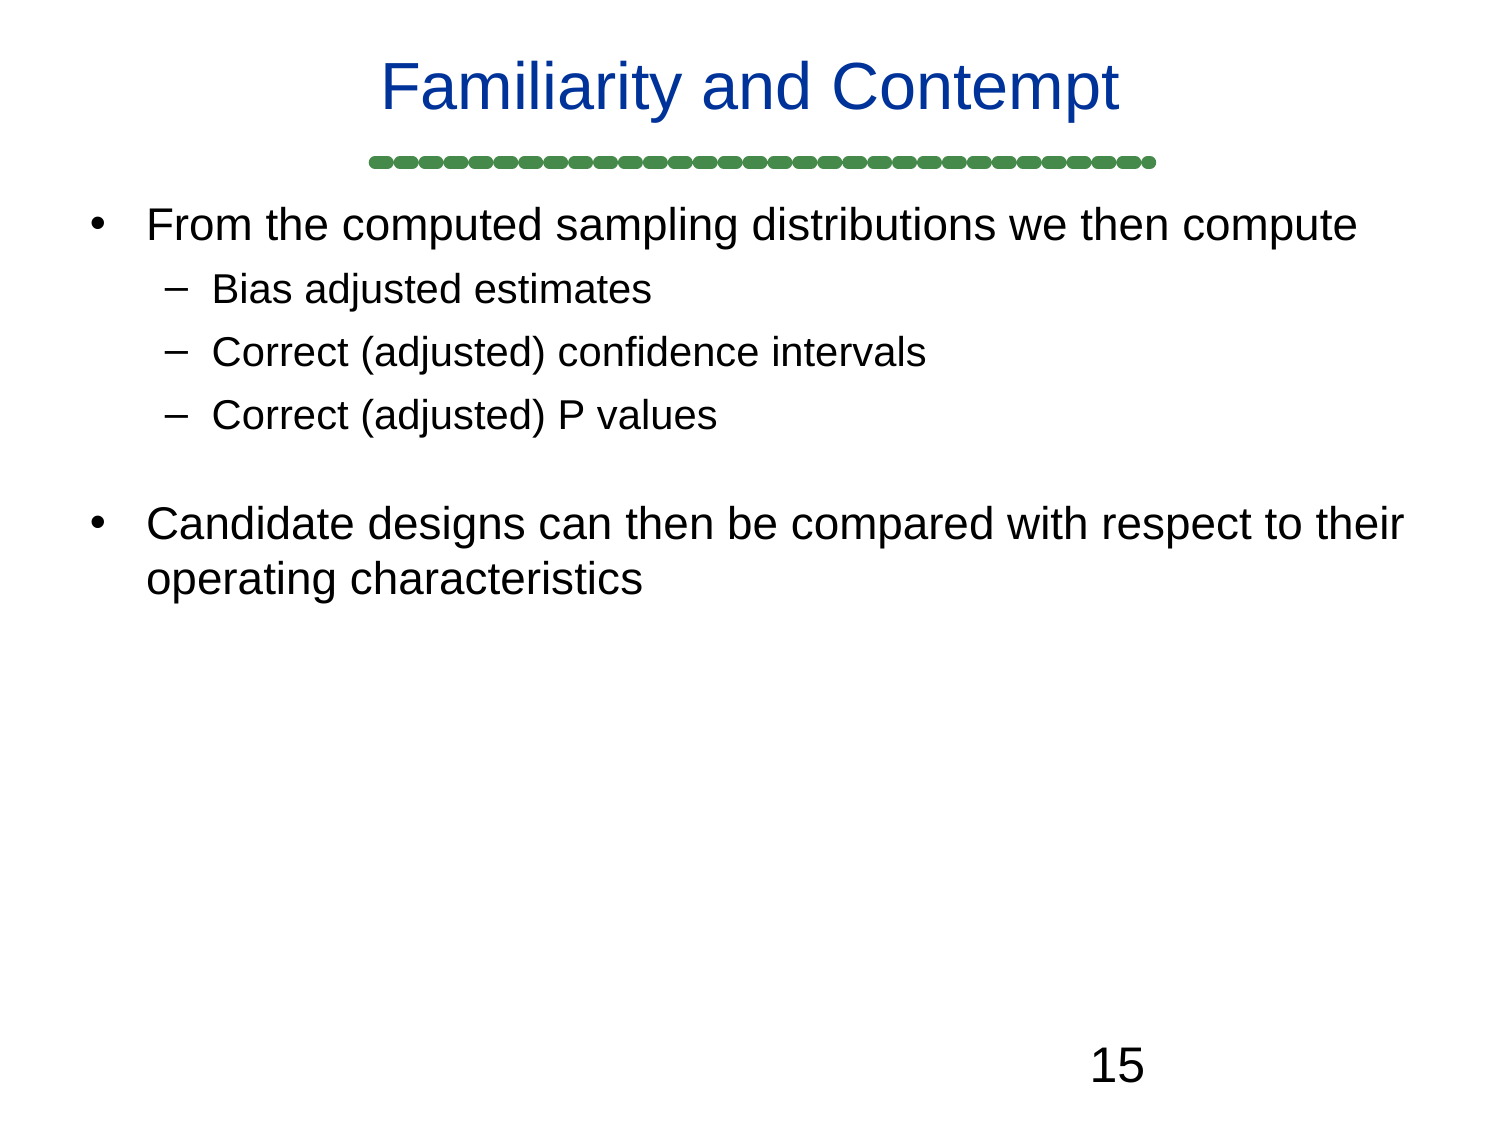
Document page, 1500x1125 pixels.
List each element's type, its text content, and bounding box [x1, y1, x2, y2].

list From the computed sampling distributions we then compute Bias adjusted estimates Correct (adjusted) confidence intervals Correct (adjusted) P values Candidate designs can then be compared with respect to their operating characteristics [75, 187, 1426, 1050]
title Familiarity and Contempt [37, 24, 1463, 141]
